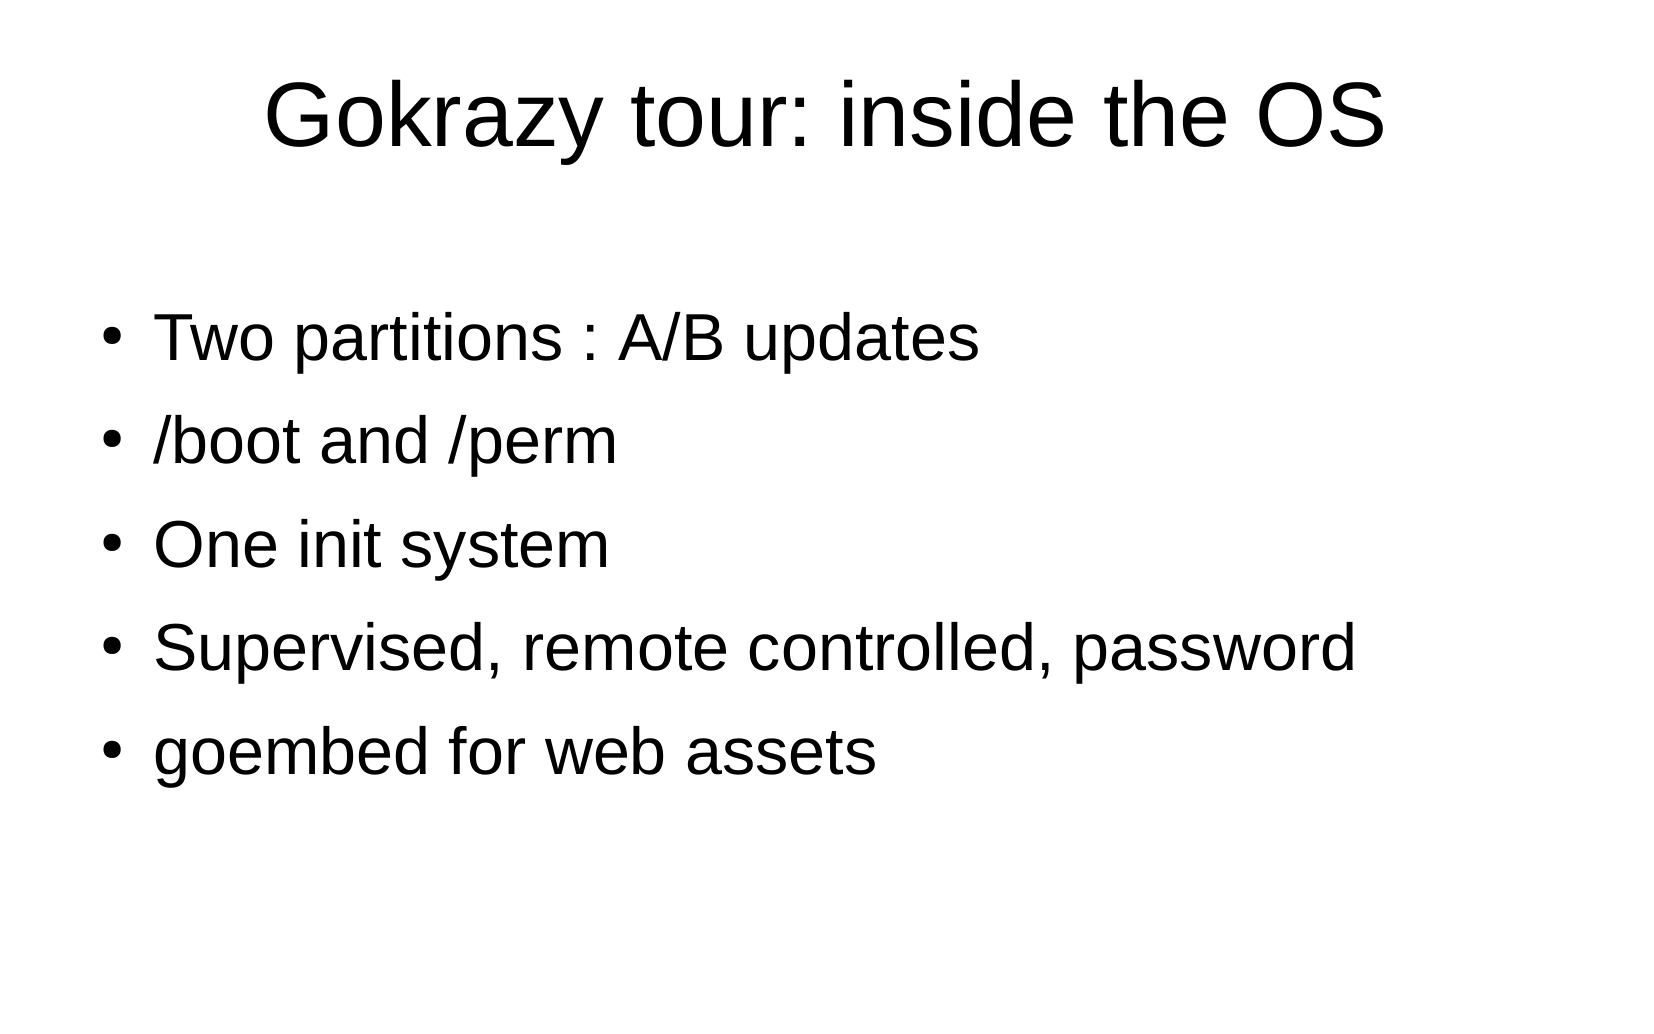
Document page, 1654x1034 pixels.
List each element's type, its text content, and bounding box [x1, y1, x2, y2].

title Gokrazy tour: inside the OS [82, 36, 1571, 193]
list Two partitions : A/B updates /boot and /perm One init system Supervised, remote controlled, password goembed for web assets [82, 300, 1571, 840]
